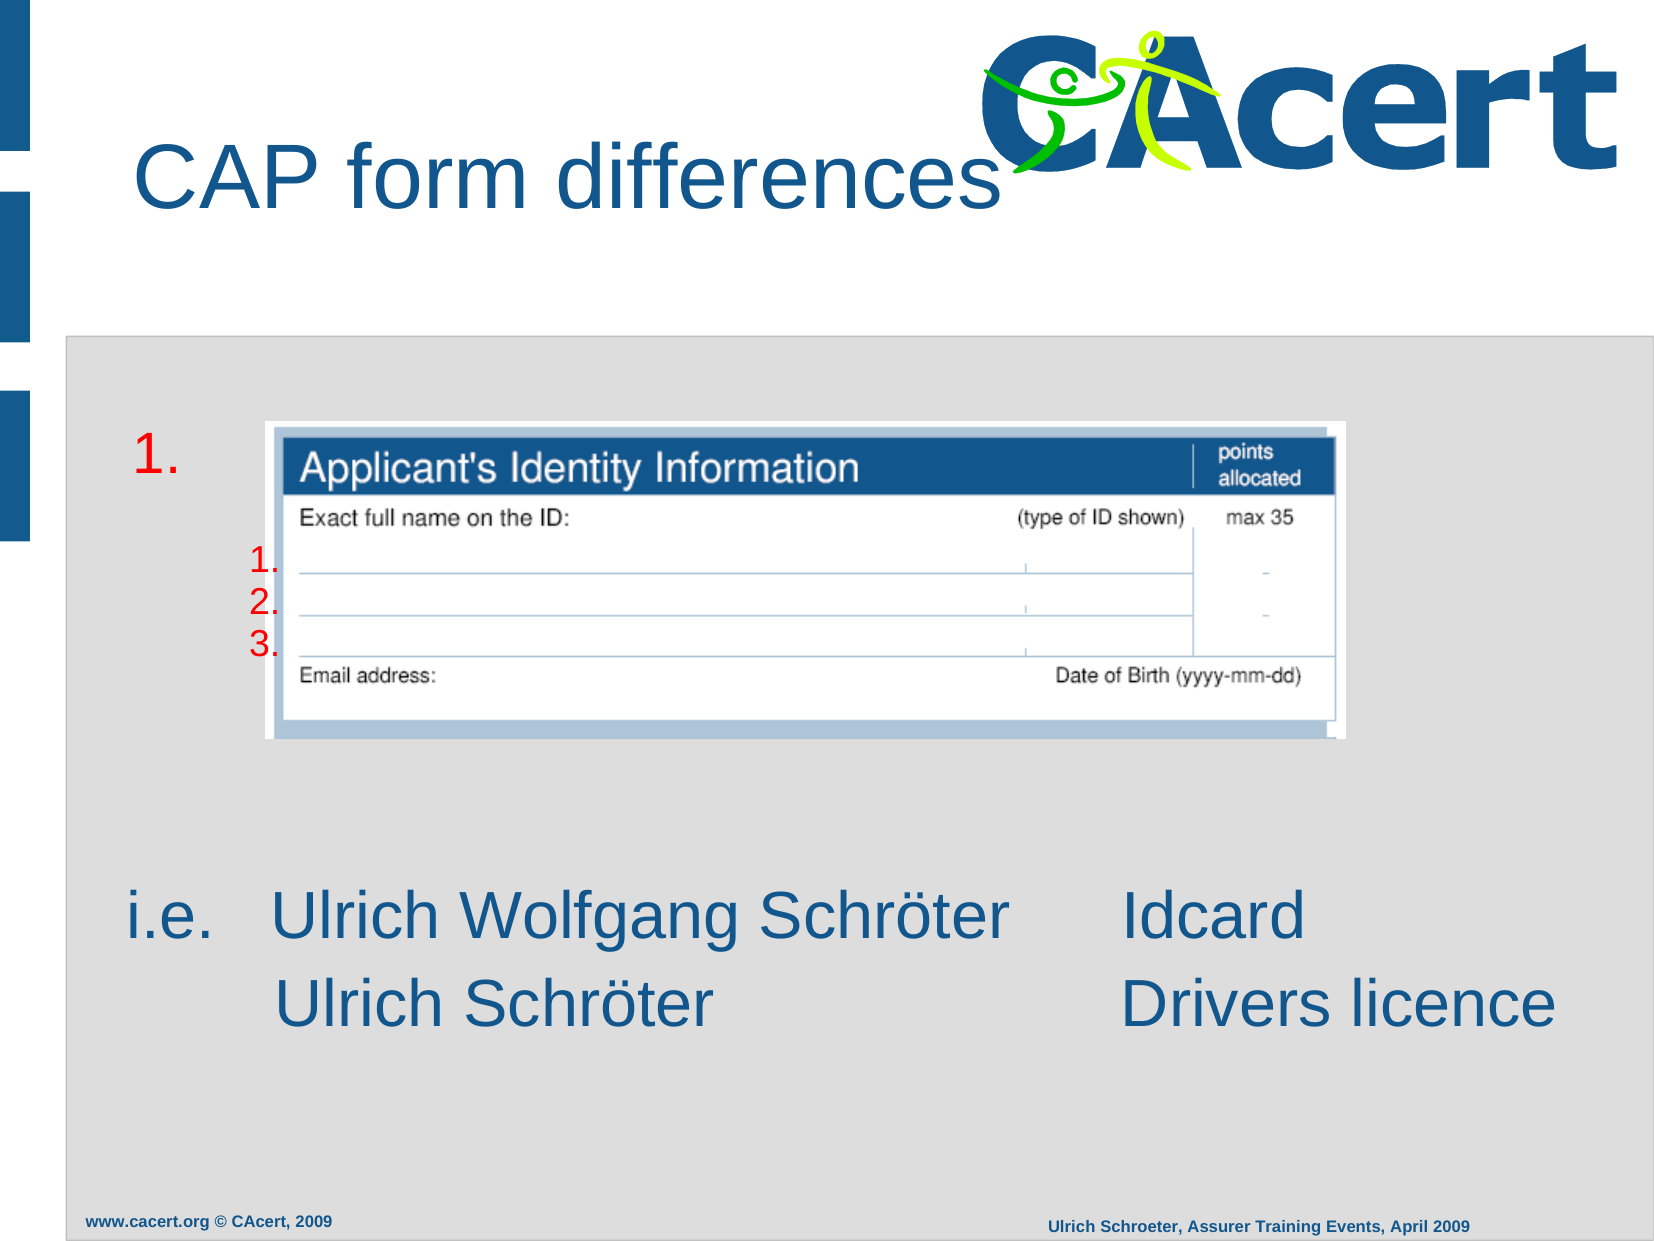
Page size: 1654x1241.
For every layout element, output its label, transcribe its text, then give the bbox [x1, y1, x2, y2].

text_box 1. 2. 3. [234, 531, 296, 673]
text_box i.e. Ulrich Wolfgang Schröter Idcard Ulrich Schröter Drivers licence [111, 856, 1575, 1049]
text_box CAP form differences [118, 118, 1021, 236]
text_box 1. [118, 413, 197, 493]
picture [265, 421, 1346, 739]
